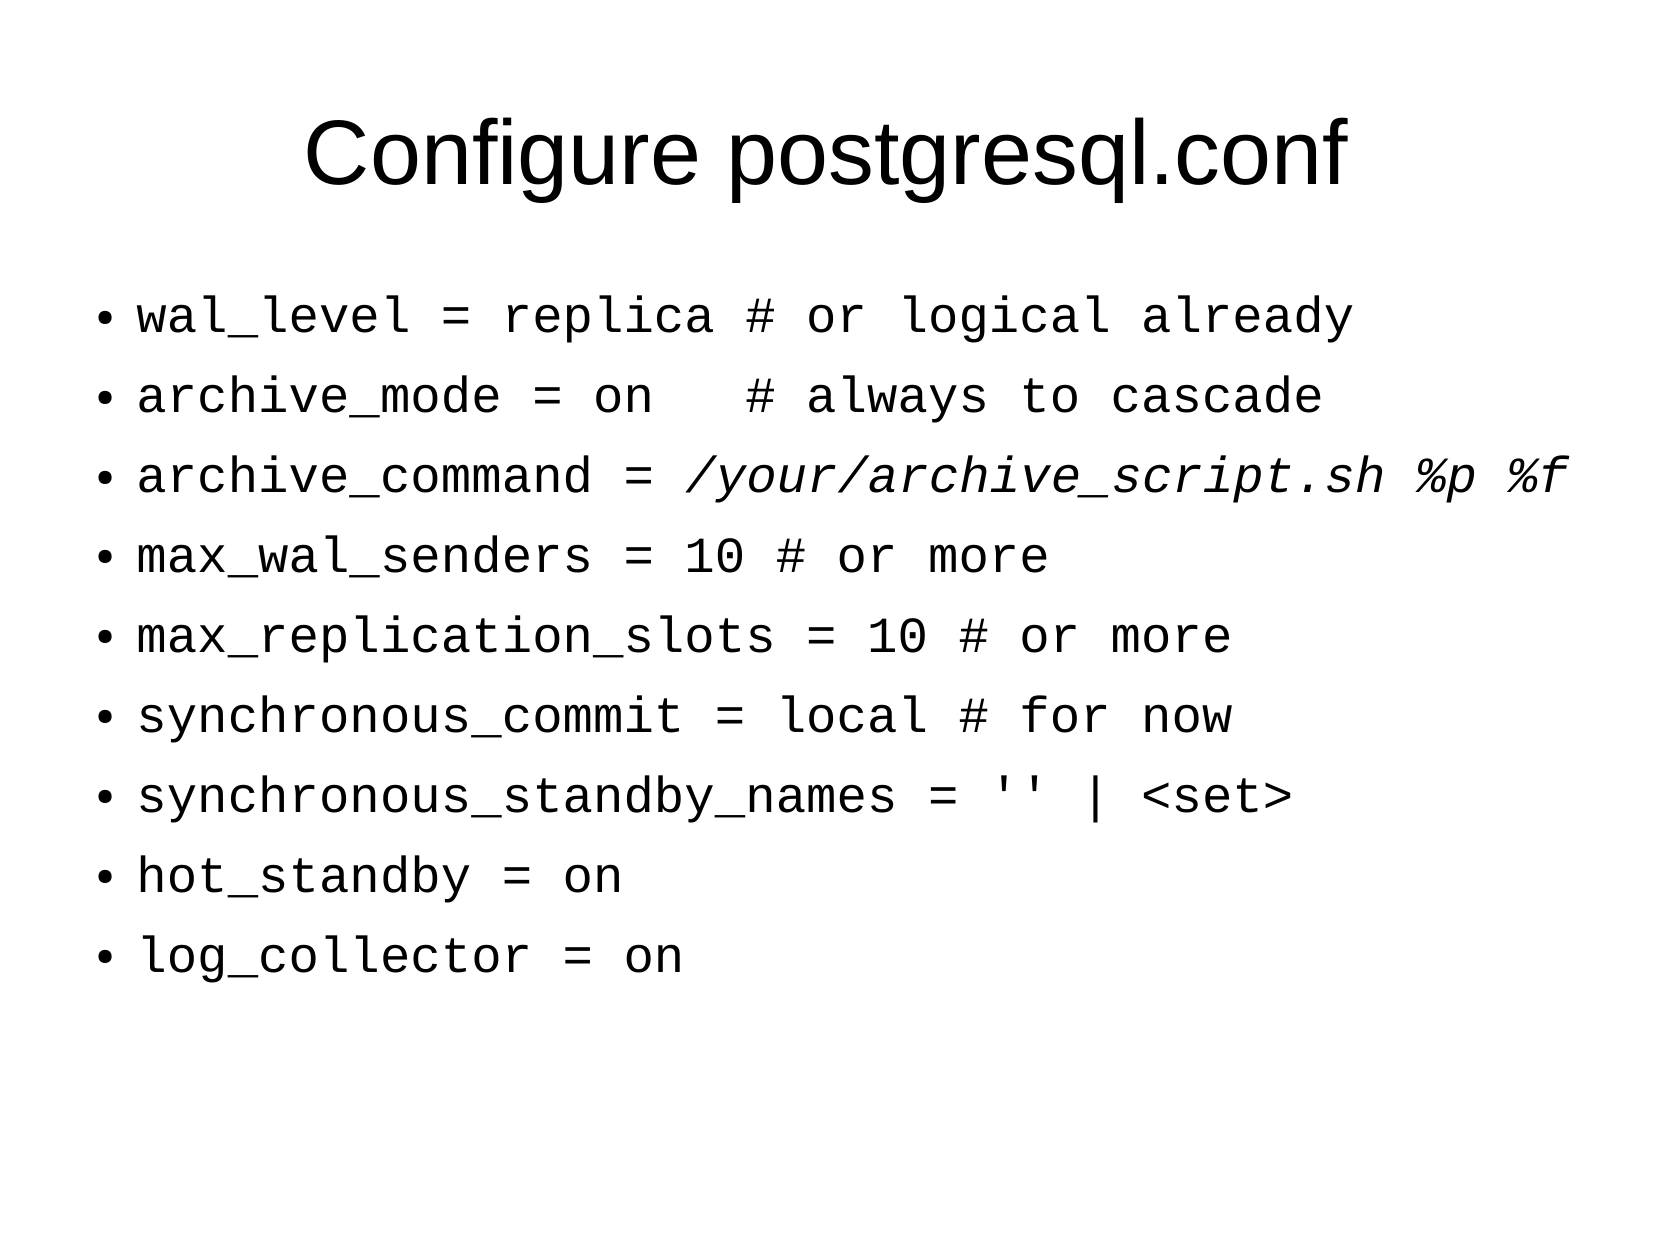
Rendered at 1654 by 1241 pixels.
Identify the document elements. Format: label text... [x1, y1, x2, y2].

title Configure postgresql.conf [82, 49, 1571, 257]
list wal_level = replica # or logical already archive_mode = on # always to cascade archive_command = /your/archive_script.sh %p %f max_wal_senders = 10 # or more max_replication_slots = 10 # or more synchronous_commit = local # for now synchronous_standby_names = '' | <set> hot_standby = on log_collector = on [82, 290, 1571, 1010]
